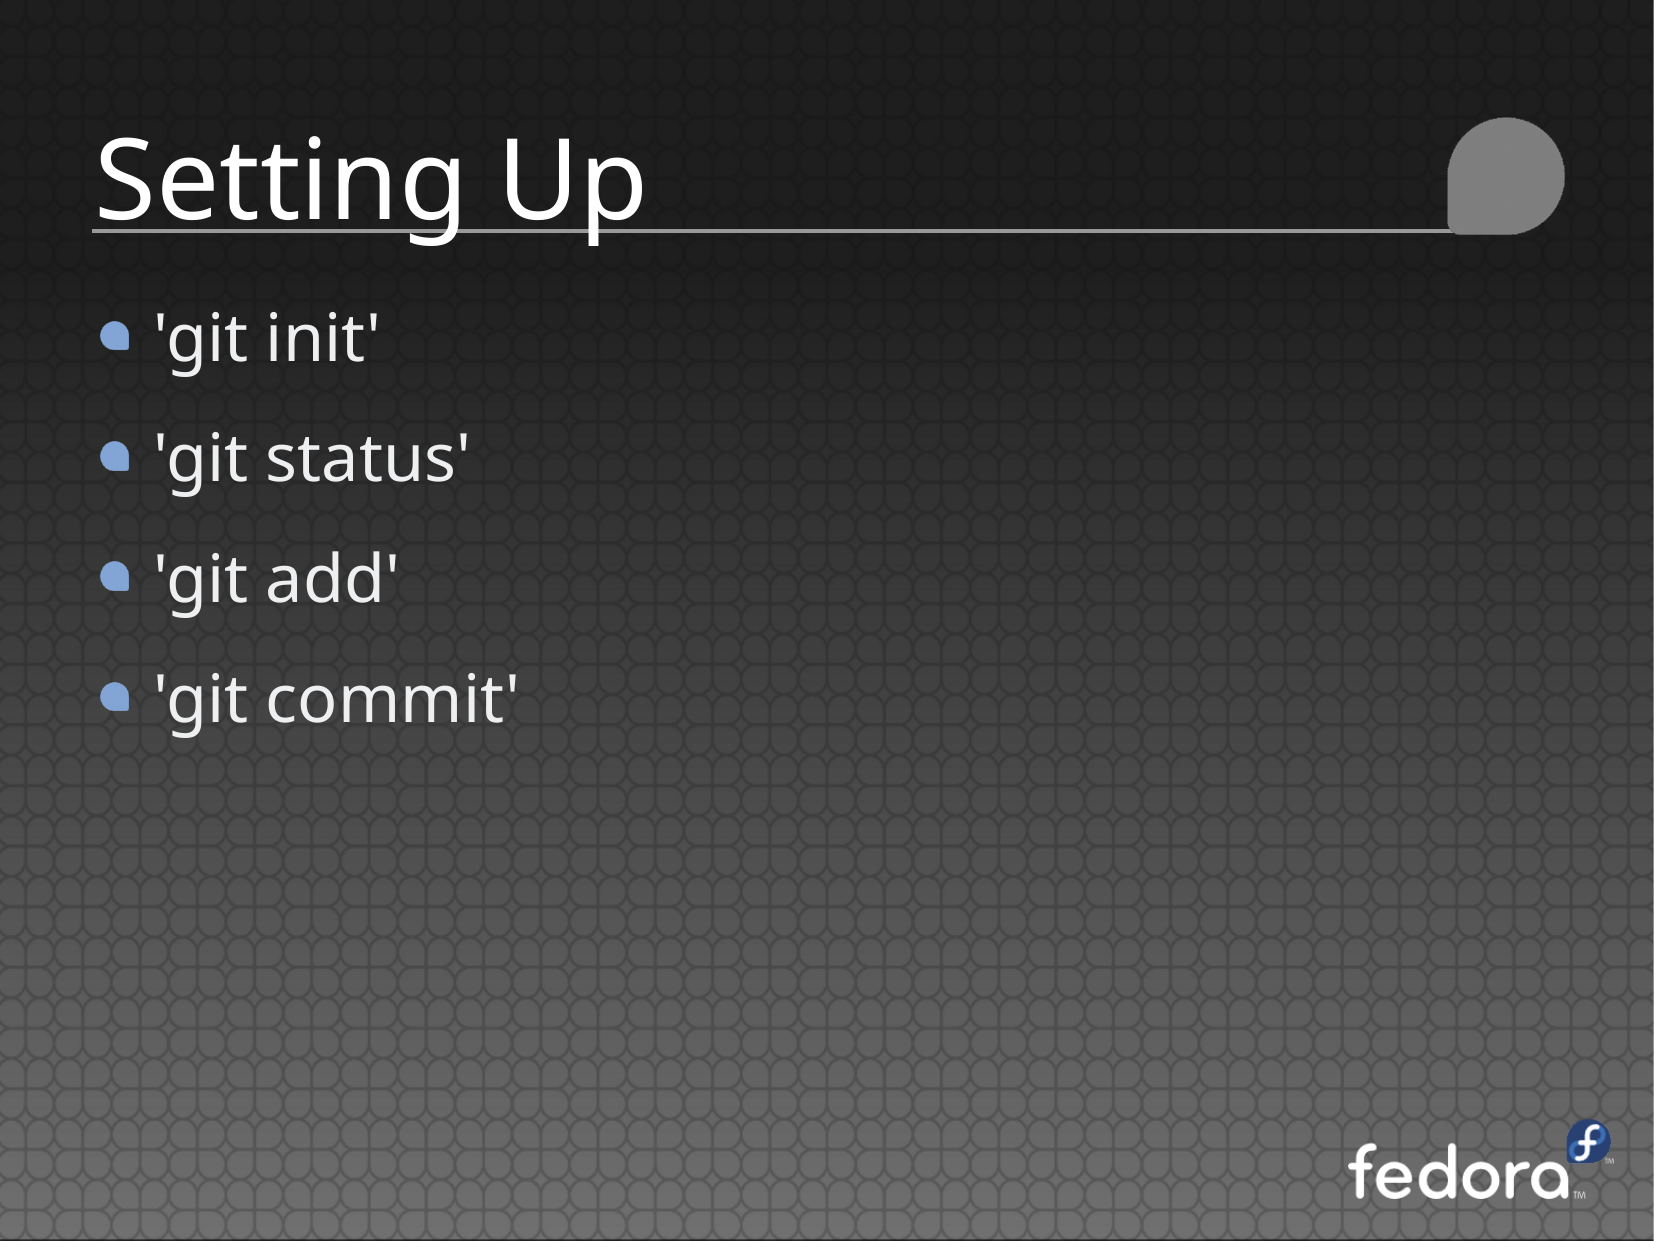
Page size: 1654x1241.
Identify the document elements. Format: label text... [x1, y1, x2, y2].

picture [0, 0, 1654, 1241]
list 'git init' 'git status' 'git add' 'git commit' [82, 290, 1571, 1094]
title Setting Up [94, 100, 1426, 251]
